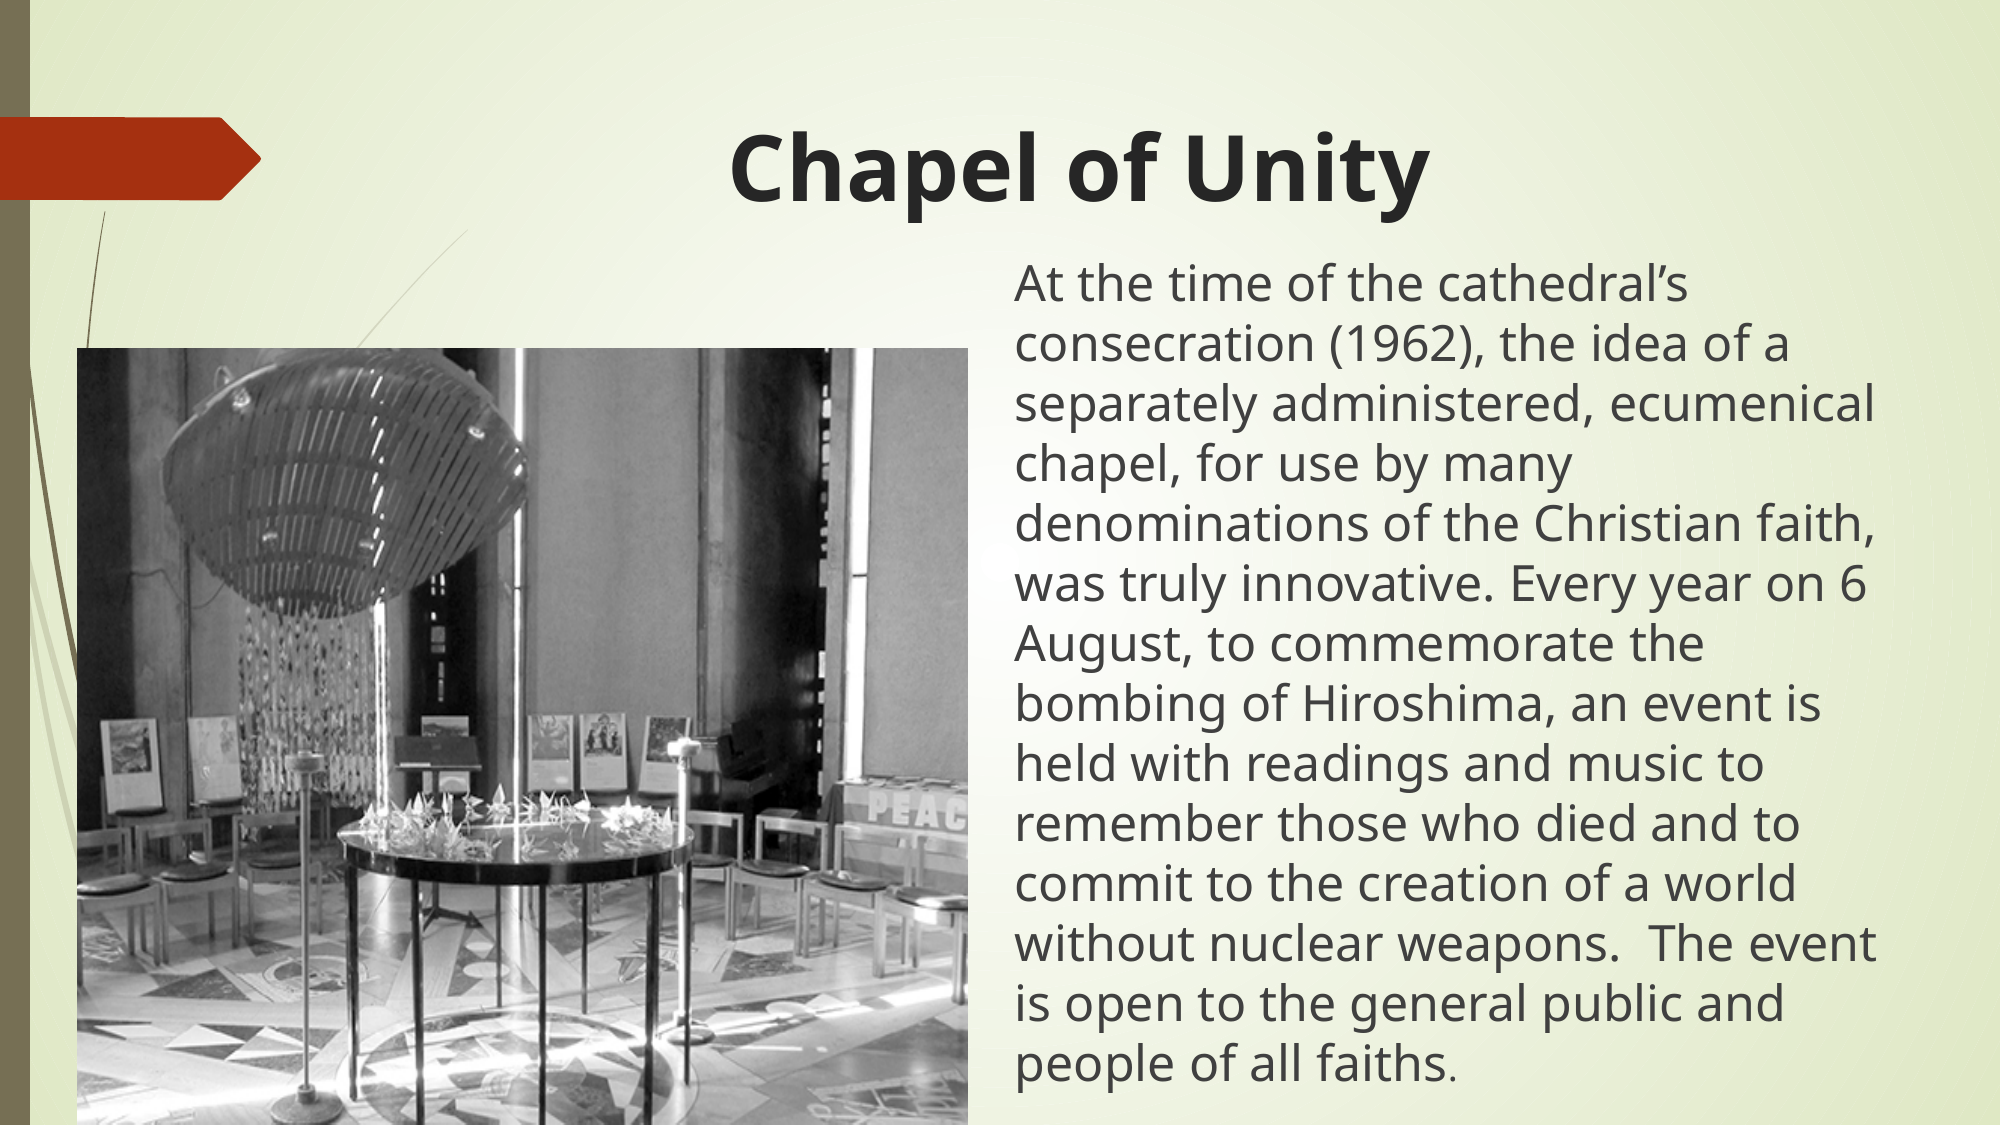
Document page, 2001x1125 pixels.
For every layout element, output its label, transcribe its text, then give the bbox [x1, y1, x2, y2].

list At the time of the cathedral’s consecration (1962), the idea of a separately administered, ecumenical chapel, for use by many denominations of the Christian faith, was truly innovative. Every year on 6 August, to commemorate the bombing of Hiroshima, an event is held with readings and music to remember those who died and to commit to the creation of a world without nuclear weapons. The event is open to the general public and people of all faiths. [999, 243, 1943, 1100]
picture [77, 348, 968, 1125]
title Chapel of Unity [271, 102, 1888, 313]
